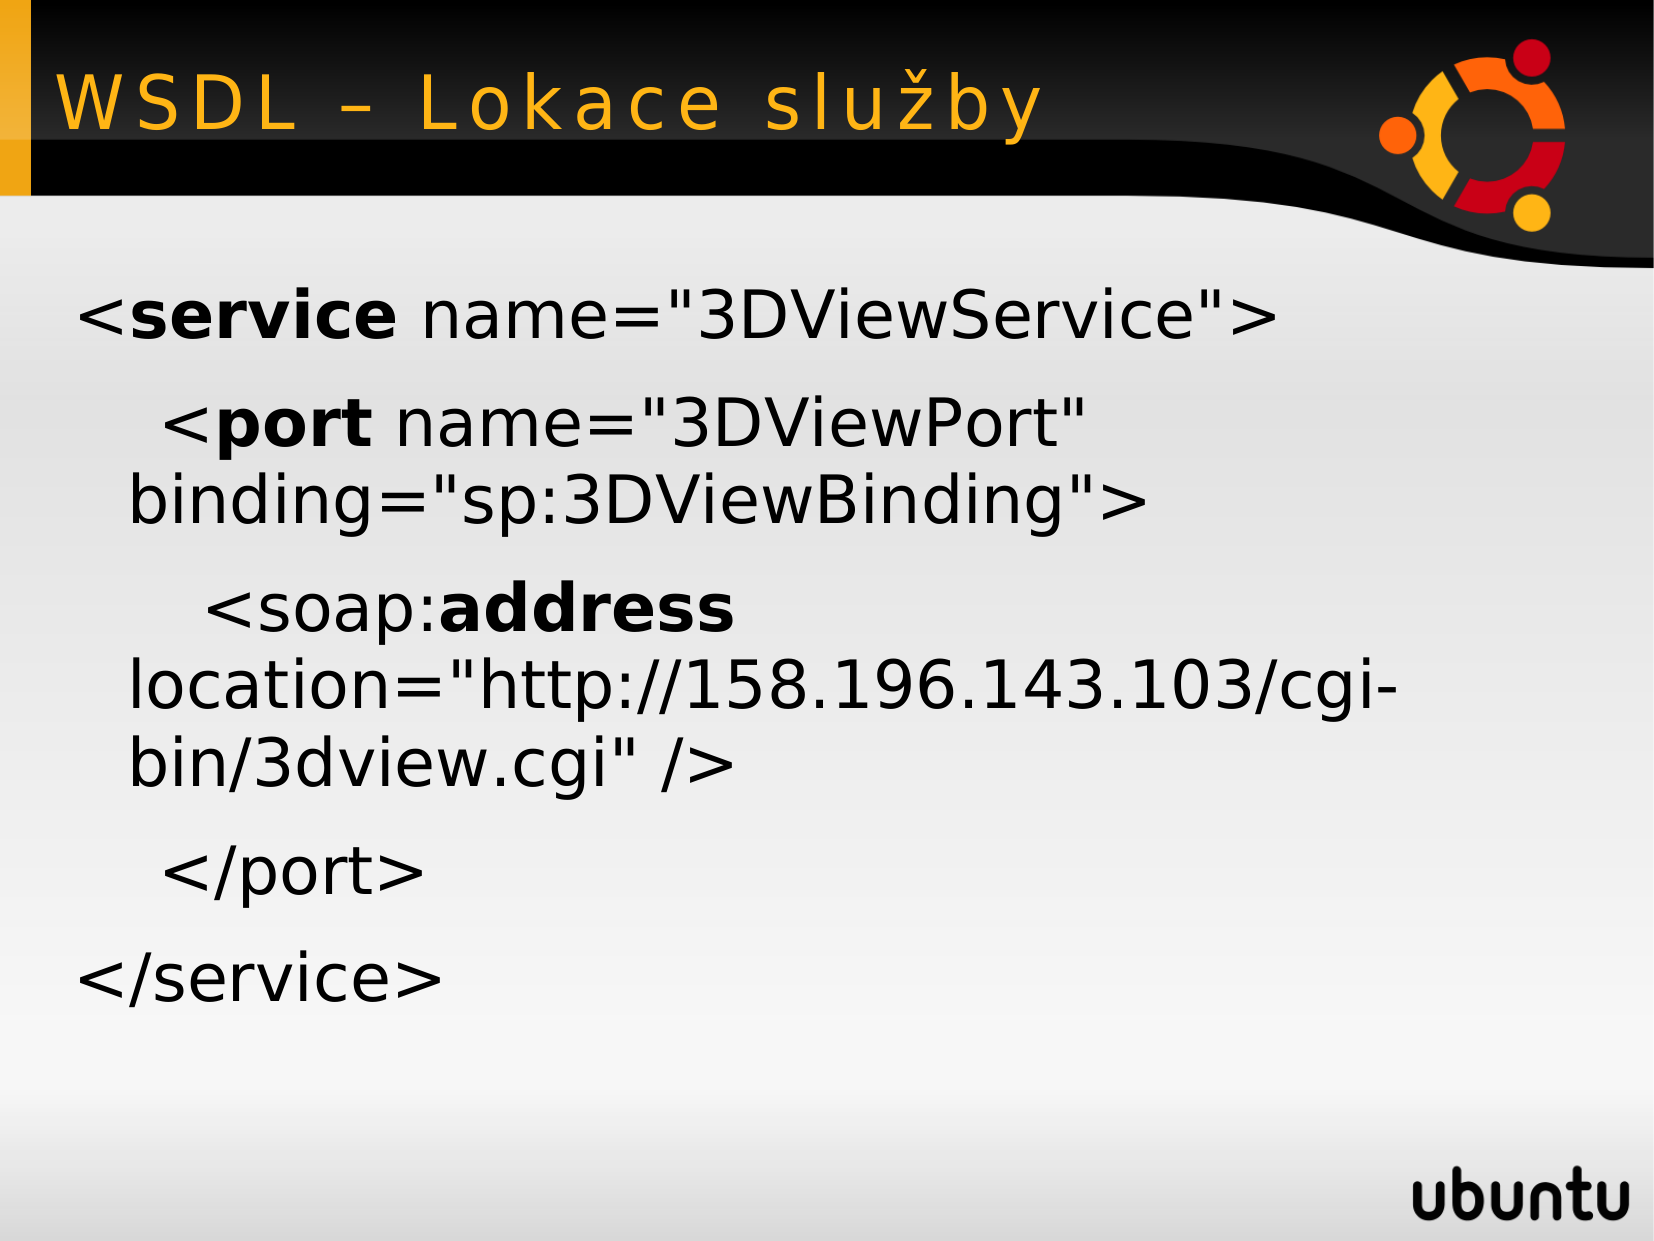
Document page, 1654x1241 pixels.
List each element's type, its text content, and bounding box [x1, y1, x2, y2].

title WSDL – Lokace služby [54, 29, 1266, 178]
list <service name="3DViewService"> <port name="3DViewPort" binding="sp:3DViewBinding"> <soap:address location="http://158.196.143.103/cgi-bin/3dview.cgi" /> </port> </service> [56, 276, 1545, 1096]
picture [0, 0, 1654, 1241]
